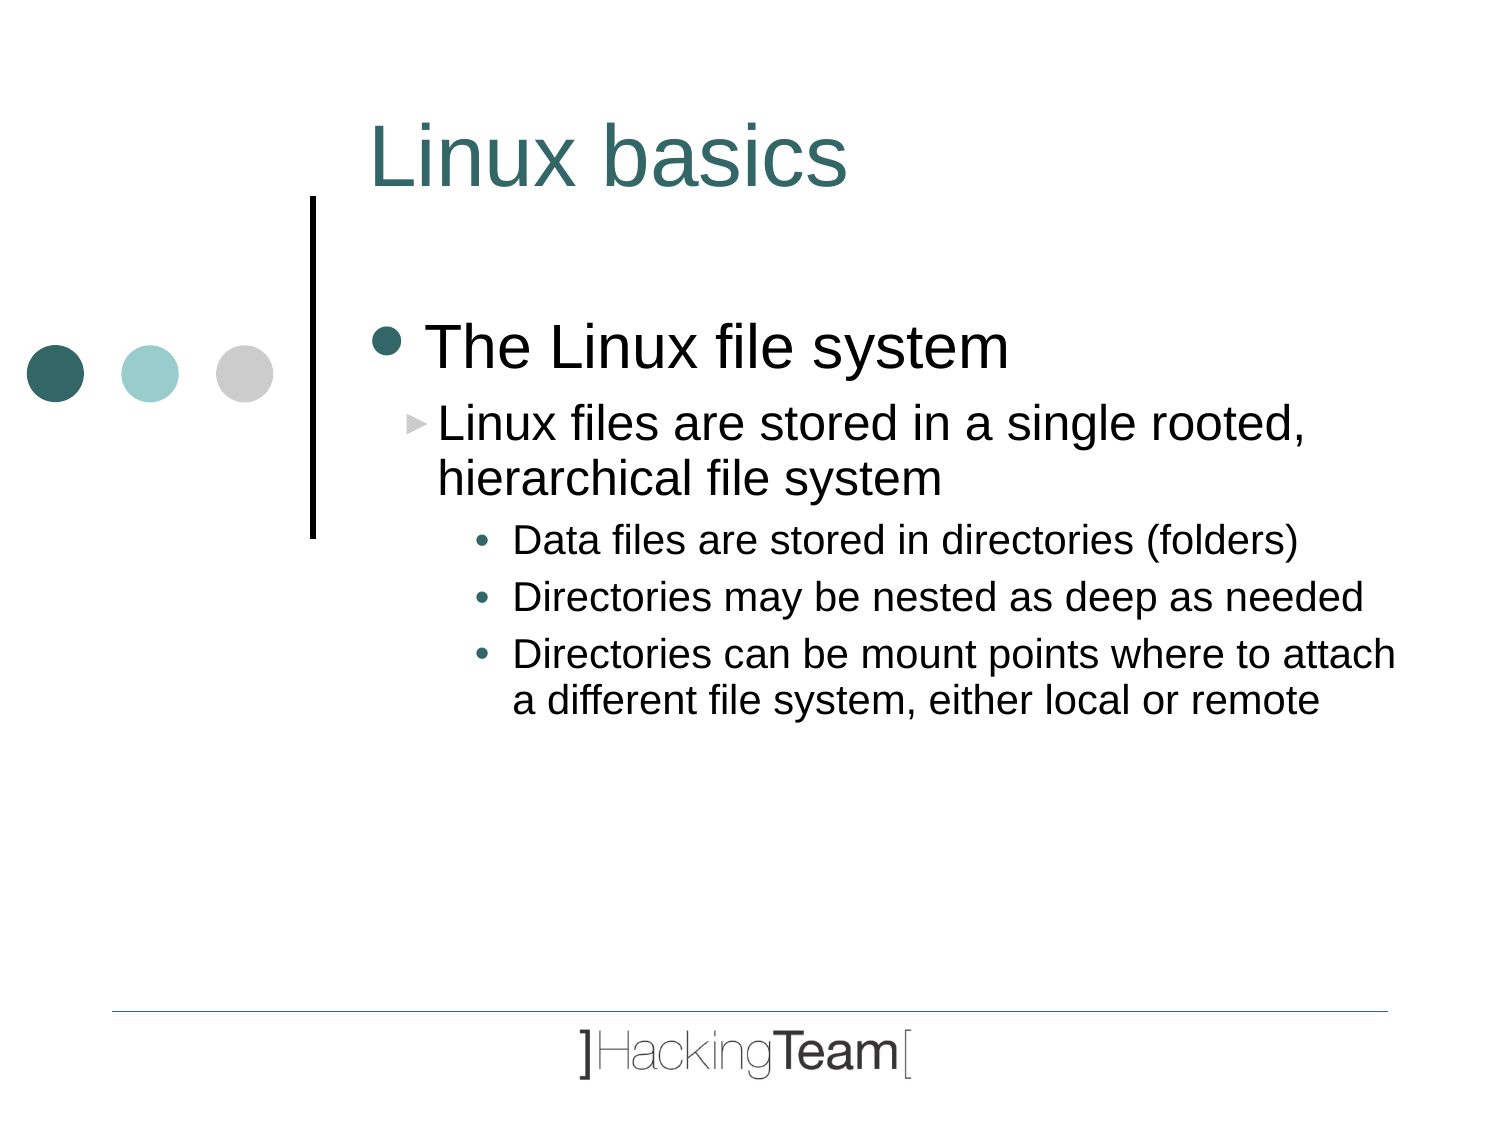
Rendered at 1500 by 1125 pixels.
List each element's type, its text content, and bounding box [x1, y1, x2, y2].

picture [574, 1041, 916, 1084]
title Linux basics [249, 38, 1401, 275]
list The Linux file system Linux files are stored in a single rooted, hierarchical file system Data files are stored in directories (folders) Directories may be nested as deep as needed Directories can be mount points where to attach a different file system, either local or remote [249, 312, 1401, 1041]
